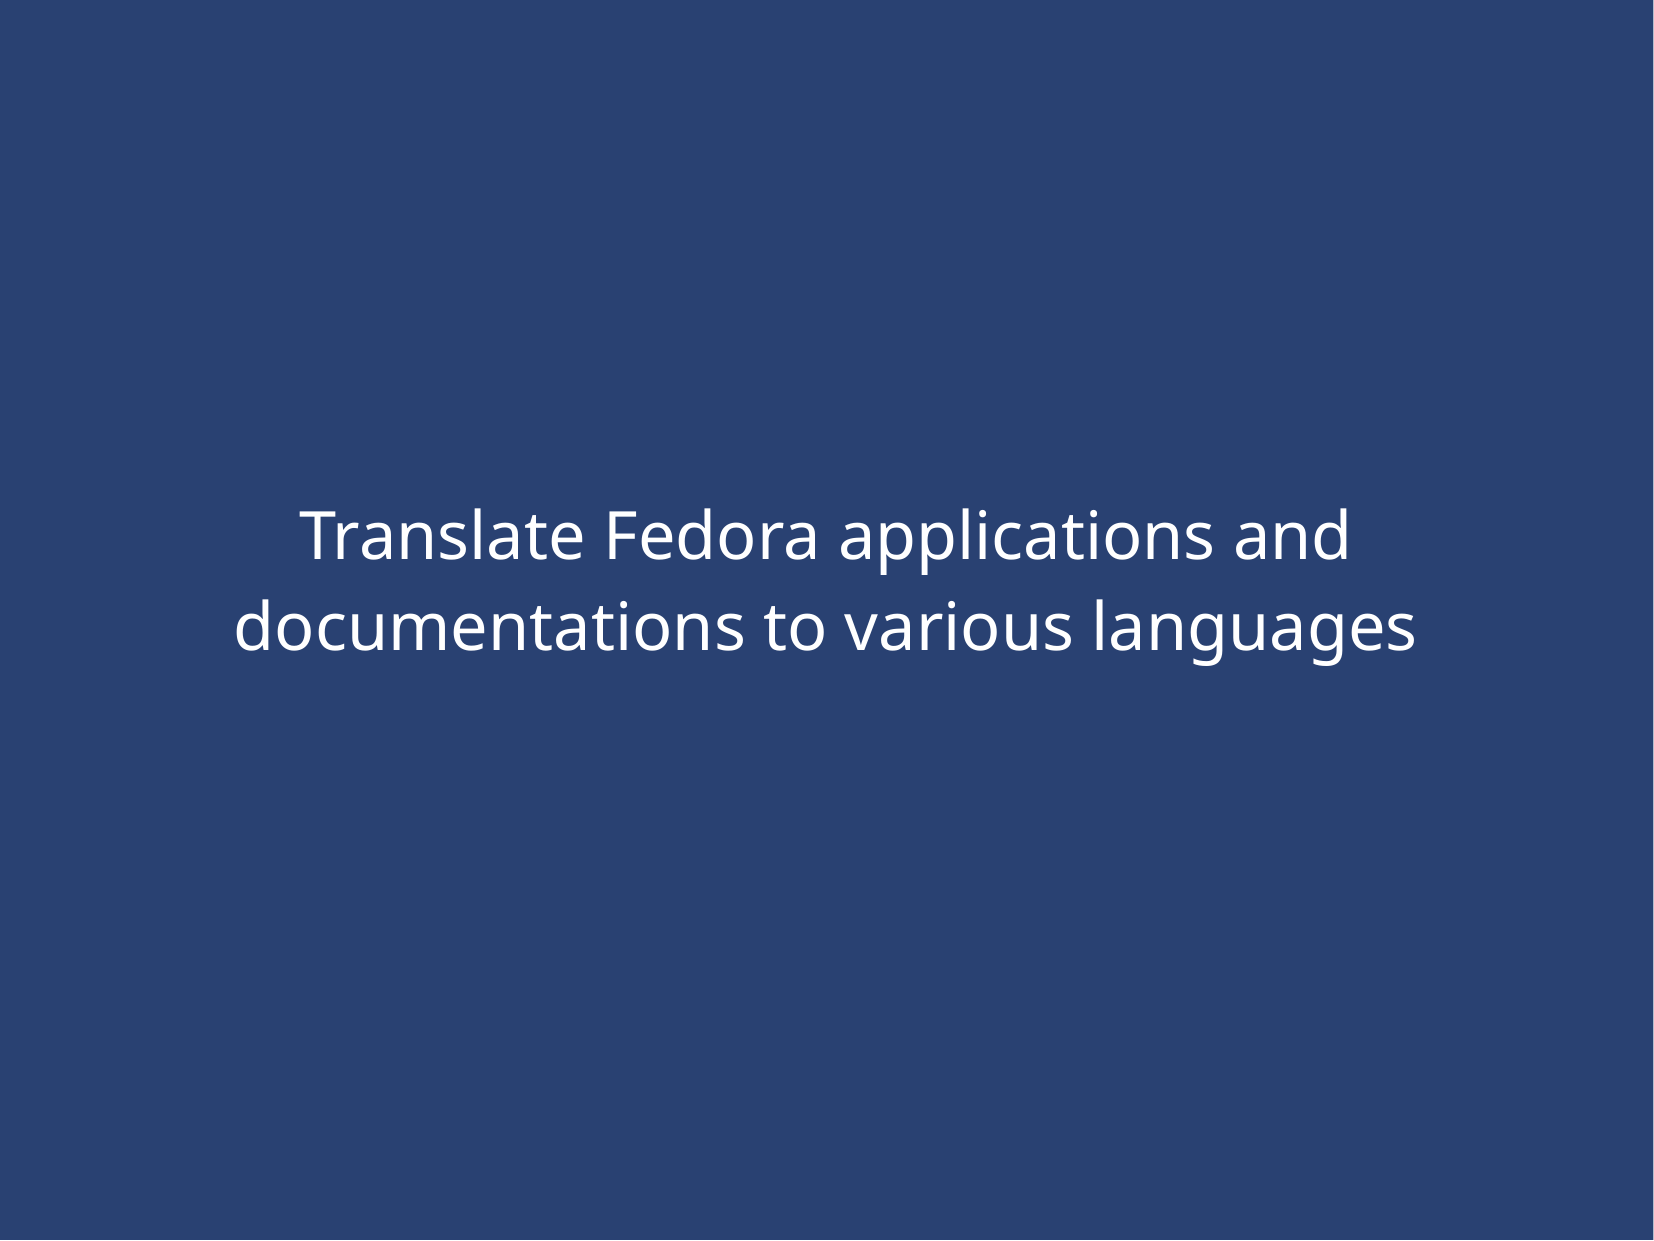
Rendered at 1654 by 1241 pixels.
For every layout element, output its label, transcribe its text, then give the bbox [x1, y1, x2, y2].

subtitle Translate Fedora applications and documentations to various languages [82, 56, 1571, 1102]
